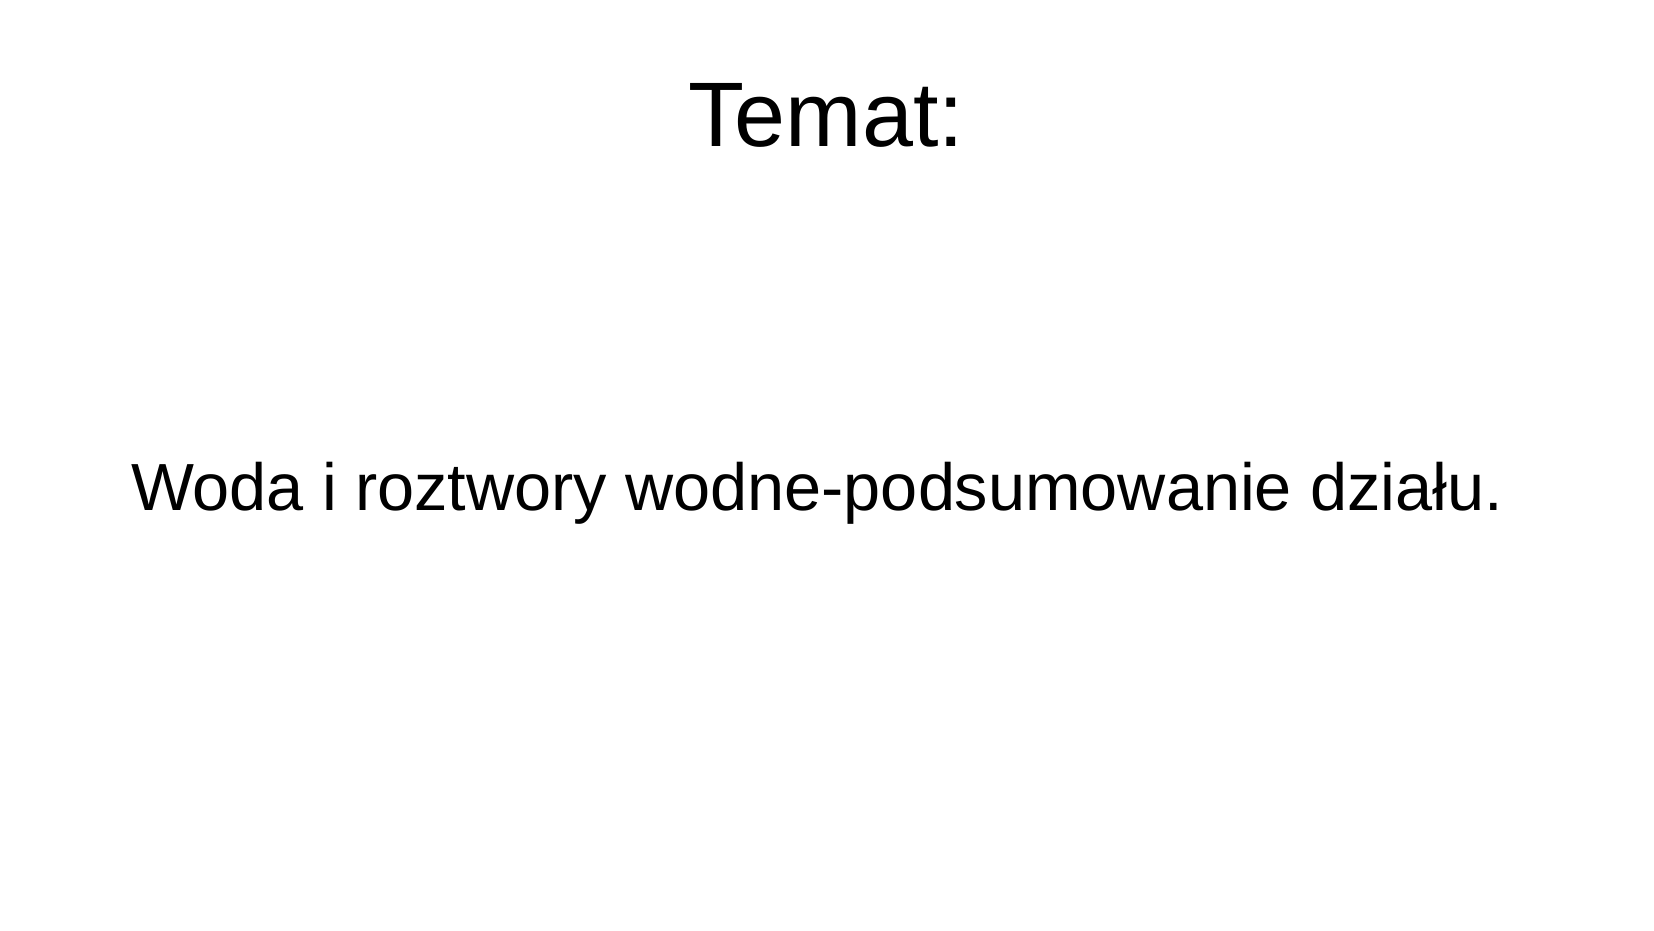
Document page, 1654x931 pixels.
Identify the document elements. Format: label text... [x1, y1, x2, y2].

subtitle Woda i roztwory wodne-podsumowanie działu. [82, 217, 1571, 758]
title Temat: [82, 37, 1571, 193]
